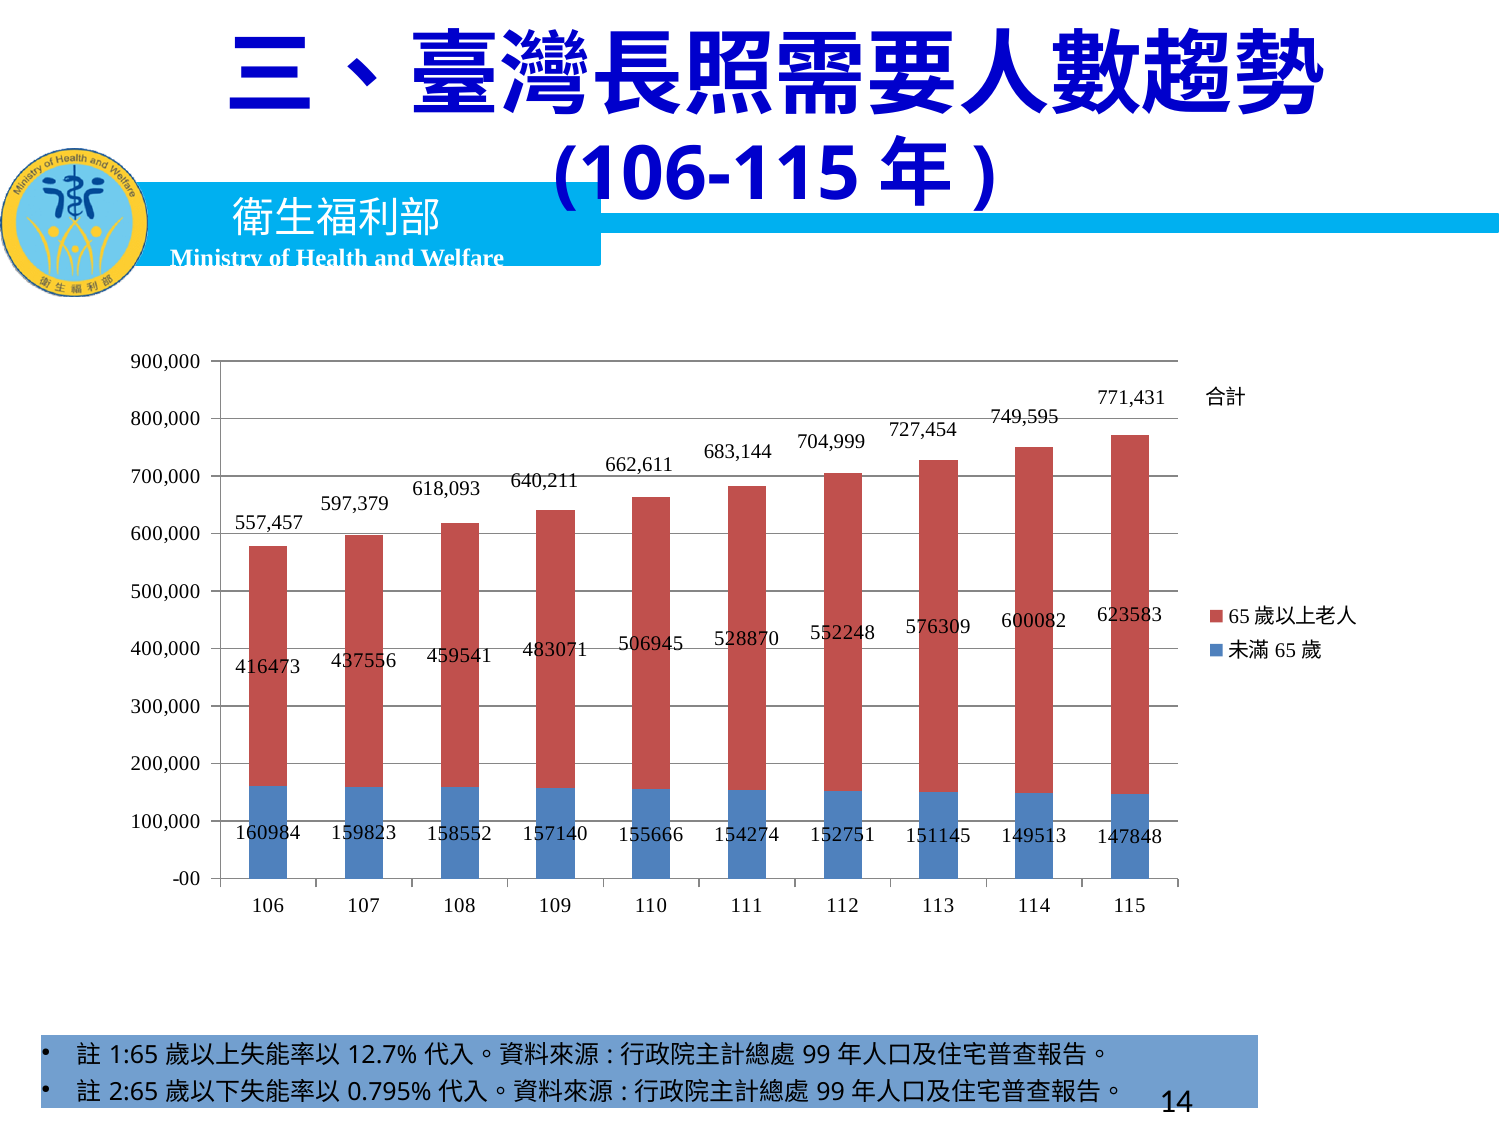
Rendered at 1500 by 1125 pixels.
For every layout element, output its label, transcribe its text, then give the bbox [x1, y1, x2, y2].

text_box 557,457 [220, 501, 330, 551]
table_header 註1:65歲以上失能率以12.7%代入。資料來源:行政院主計總處99年人口及住宅普查報告。 [41, 1035, 1258, 1071]
text_box 合計 [1190, 375, 1286, 427]
text_box 597,379 [305, 481, 416, 532]
text_box 662,611 [590, 442, 701, 493]
text_box 640,211 [495, 459, 606, 509]
text_box 14 [1144, 1069, 1495, 1125]
text_box 771,431 [1082, 375, 1190, 426]
table_cell 註2:65歲以下失能率以0.795%代入。資料來源:行政院主計總處99年人口及住宅普查報告。 [41, 1071, 1144, 1108]
text_box 749,595 [975, 395, 1086, 445]
text_box 683,144 [688, 430, 799, 480]
text_box 704,999 [782, 420, 892, 470]
text_box 618,093 [397, 467, 507, 517]
chart [100, 337, 1377, 929]
text_box 727,454 [873, 407, 984, 458]
text_box 三、臺灣長照需要人數趨勢 (106-115年) [100, 7, 1451, 195]
